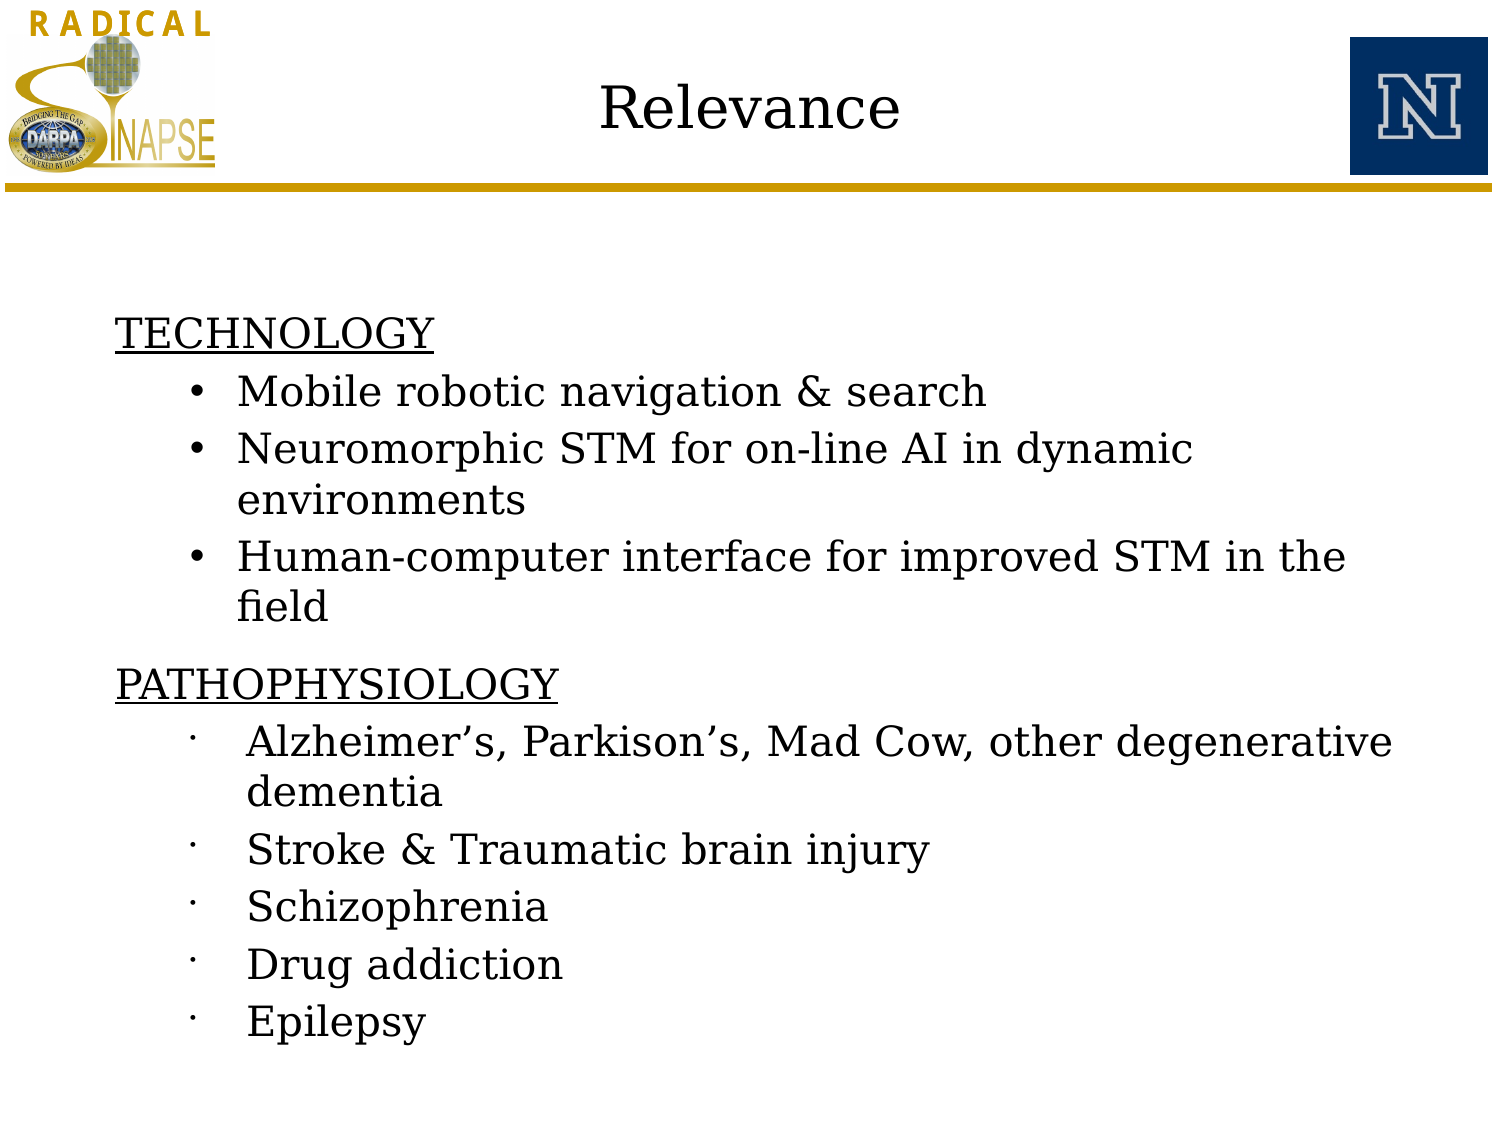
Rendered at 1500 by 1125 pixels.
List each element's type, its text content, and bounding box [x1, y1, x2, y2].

text_box PATHOPHYSIOLOGY Alzheimer’s, Parkison’s, Mad Cow, other degenerative dementia Stroke & Traumatic brain injury Schizophrenia Drug addiction Epilepsy [99, 650, 1450, 975]
text_box TECHNOLOGY Mobile robotic navigation & search Neuromorphic STM for on-line AI in dynamic environments Human-computer interface for improved STM in the field [99, 299, 1450, 613]
picture [1350, 37, 1488, 175]
text_box Relevance [474, 62, 1025, 150]
